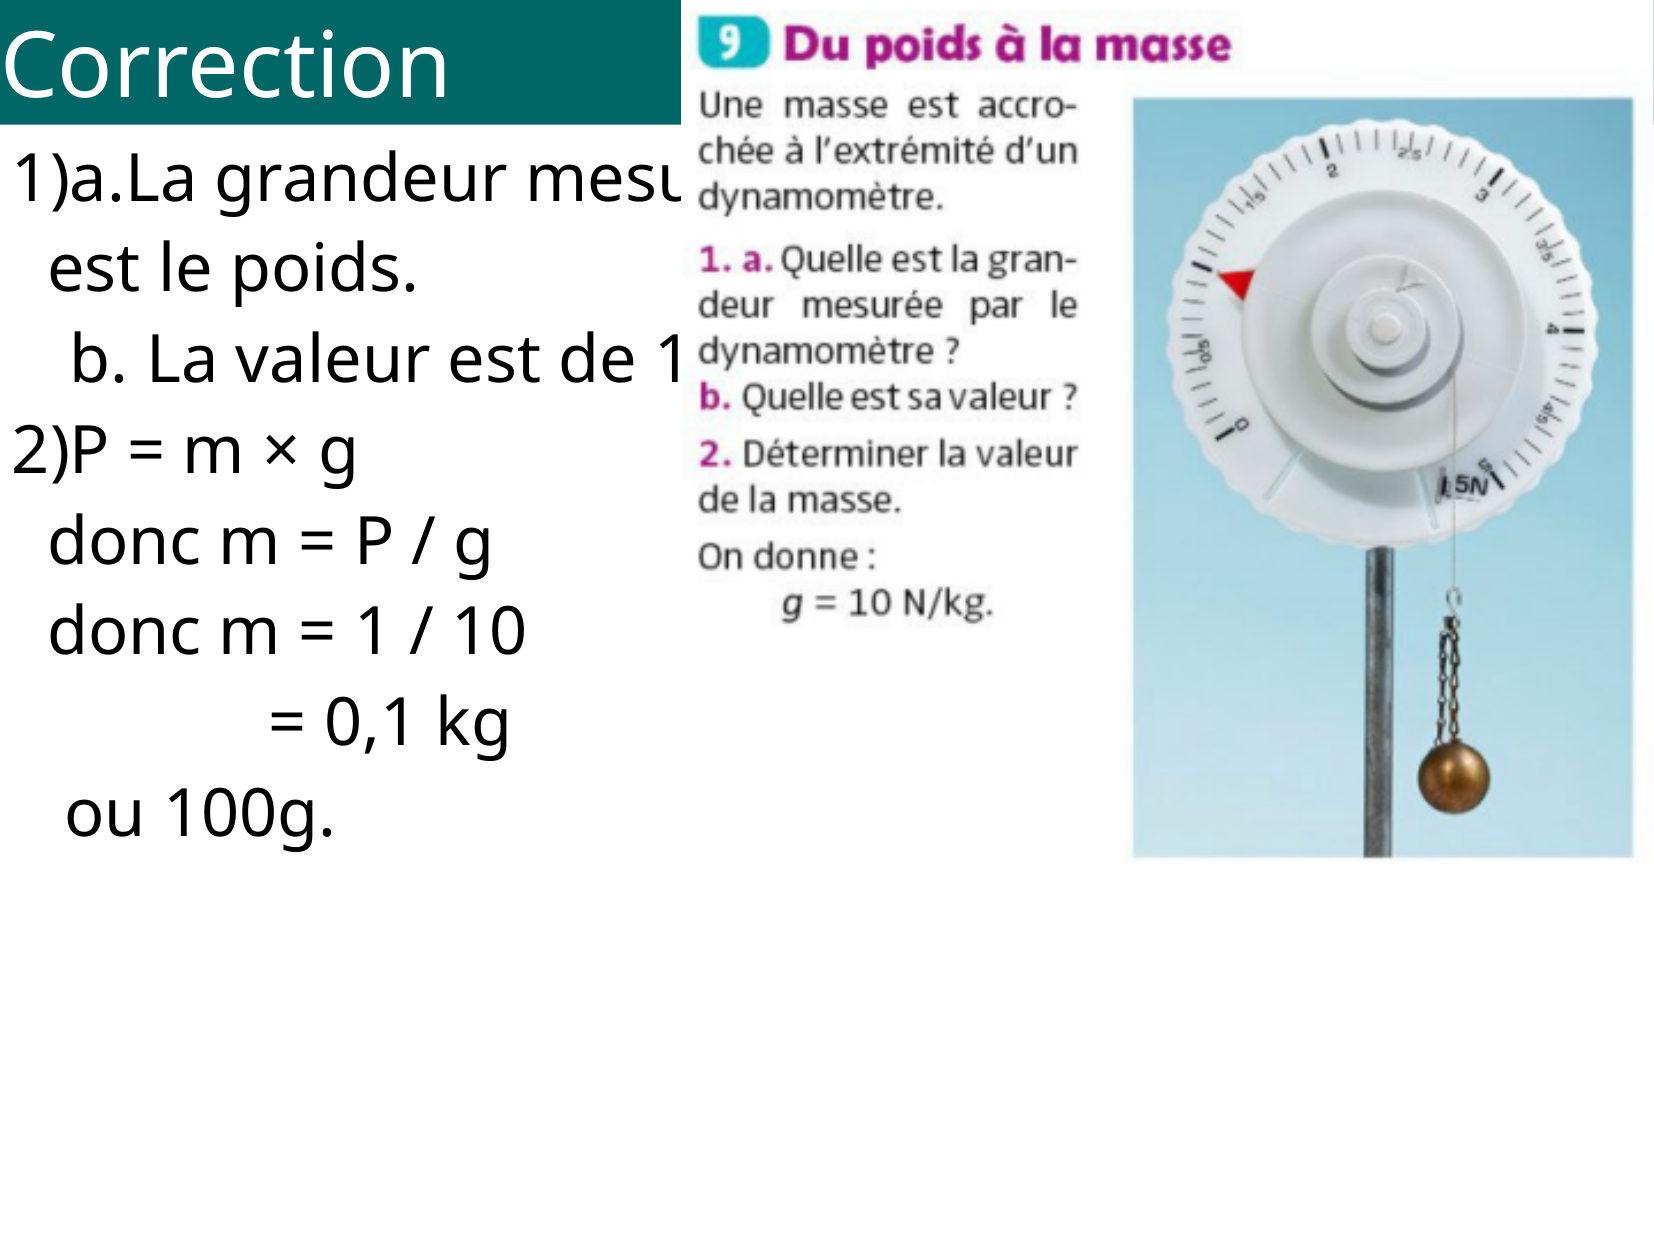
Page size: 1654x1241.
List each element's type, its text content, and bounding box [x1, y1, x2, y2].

title Correction [0, 10, 681, 114]
picture [681, 0, 1654, 886]
subtitle a.La grandeur mesuré est le poids. b. La valeur est de 1N. P = m × g donc m = P / g donc m = 1 / 10 = 0,1 kg ou 100g. [11, 129, 1642, 1229]
